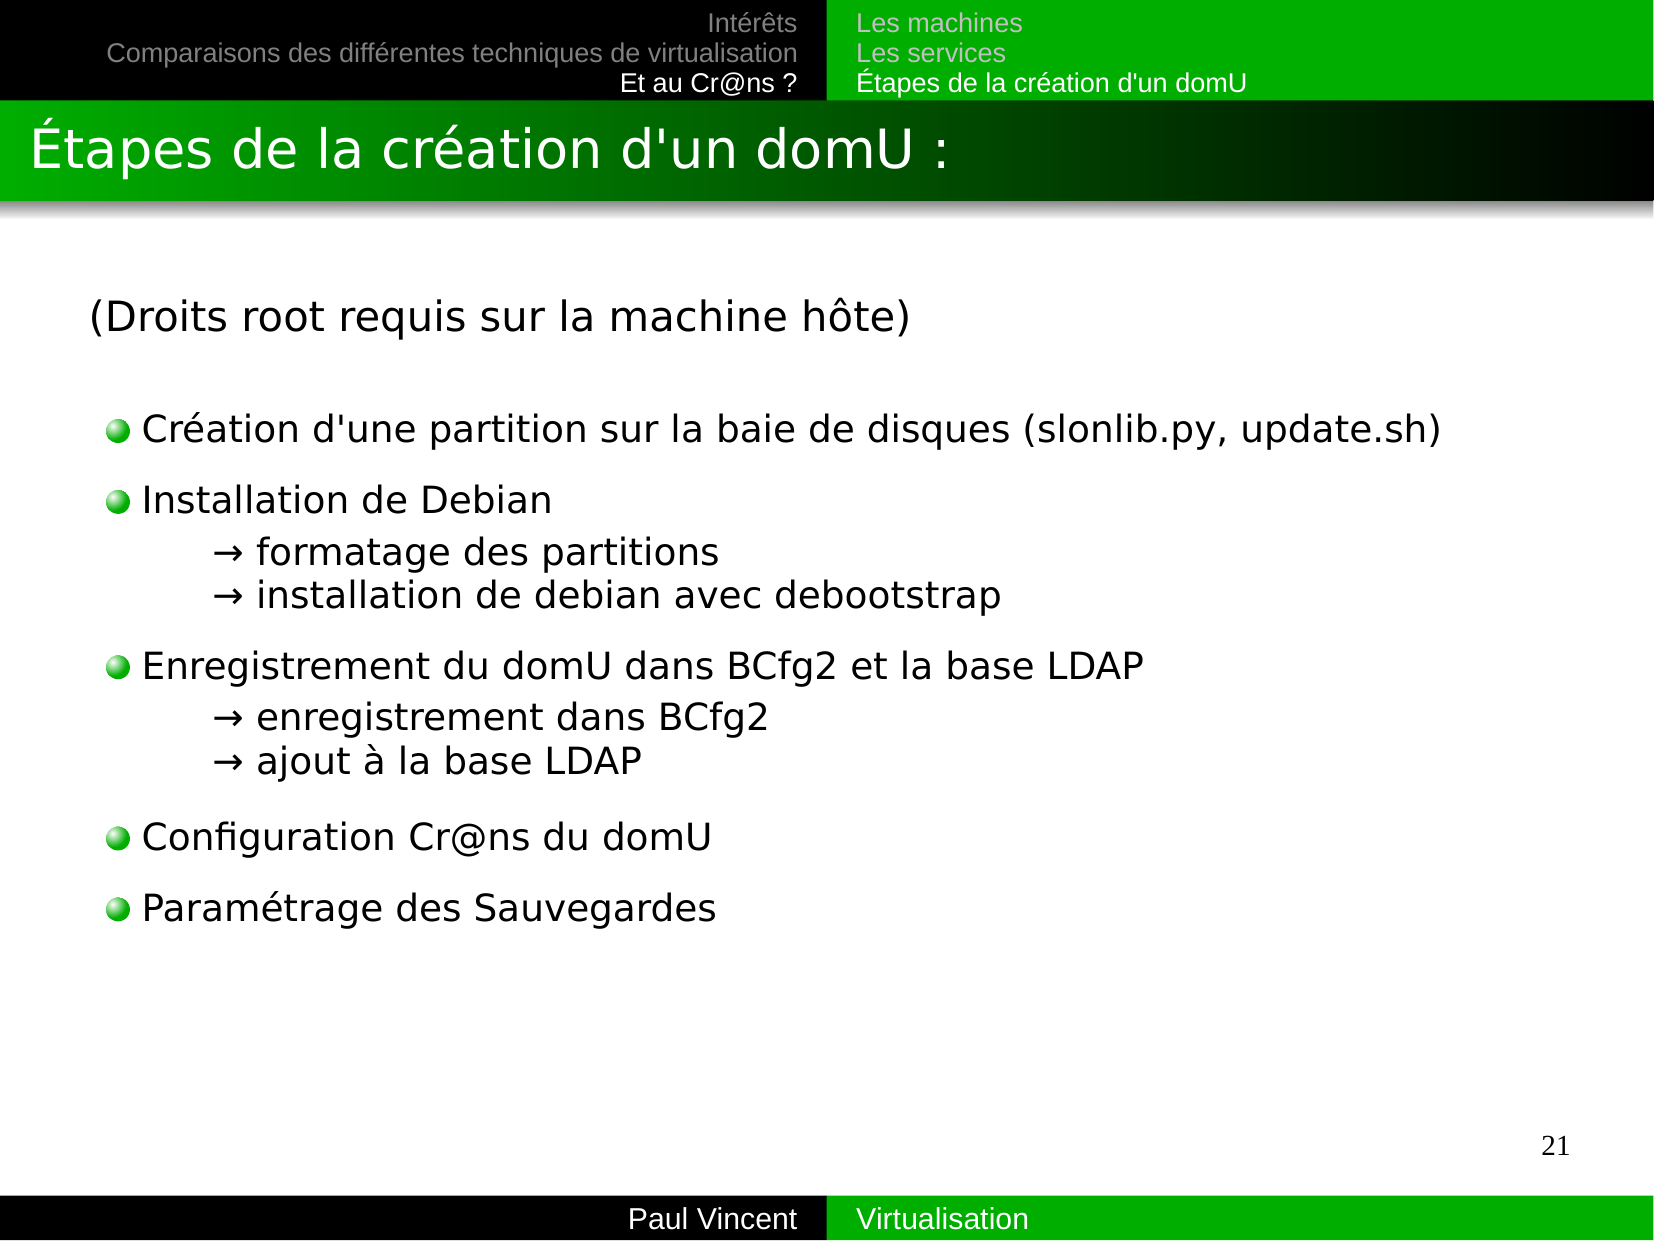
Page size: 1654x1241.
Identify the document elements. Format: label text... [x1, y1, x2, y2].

text_box [106, 490, 130, 514]
text_box [106, 419, 130, 443]
text_box Configuration Cr@ns du domU Paramétrage des Sauvegardes [141, 815, 1625, 930]
text_box Les machines Les services Étapes de la création d'un domU [856, 7, 1654, 99]
text_box [0, 0, 1654, 219]
text_box → enregistrement dans BCfg2 → ajout à la base LDAP [212, 696, 771, 784]
text_box (Droits root requis sur la machine hôte) [88, 292, 975, 355]
text_box Création d'une partition sur la baie de disques (slonlib.py, update.sh) Installation de Debian [141, 408, 1625, 644]
text_box Paul Vincent [0, 1202, 798, 1238]
text_box Intérêts Comparaisons des différentes techniques de virtualisation Et au Cr@ns ? [0, 7, 798, 99]
text_box Virtualisation [856, 1202, 1654, 1238]
text_box Enregistrement du domU dans BCfg2 et la base LDAP [141, 644, 1625, 703]
text_box [106, 655, 130, 680]
text_box [0, 1195, 1654, 1241]
text_box [106, 826, 130, 851]
text_box Étapes de la création d'un domU : [29, 118, 1654, 184]
text_box [106, 897, 130, 922]
